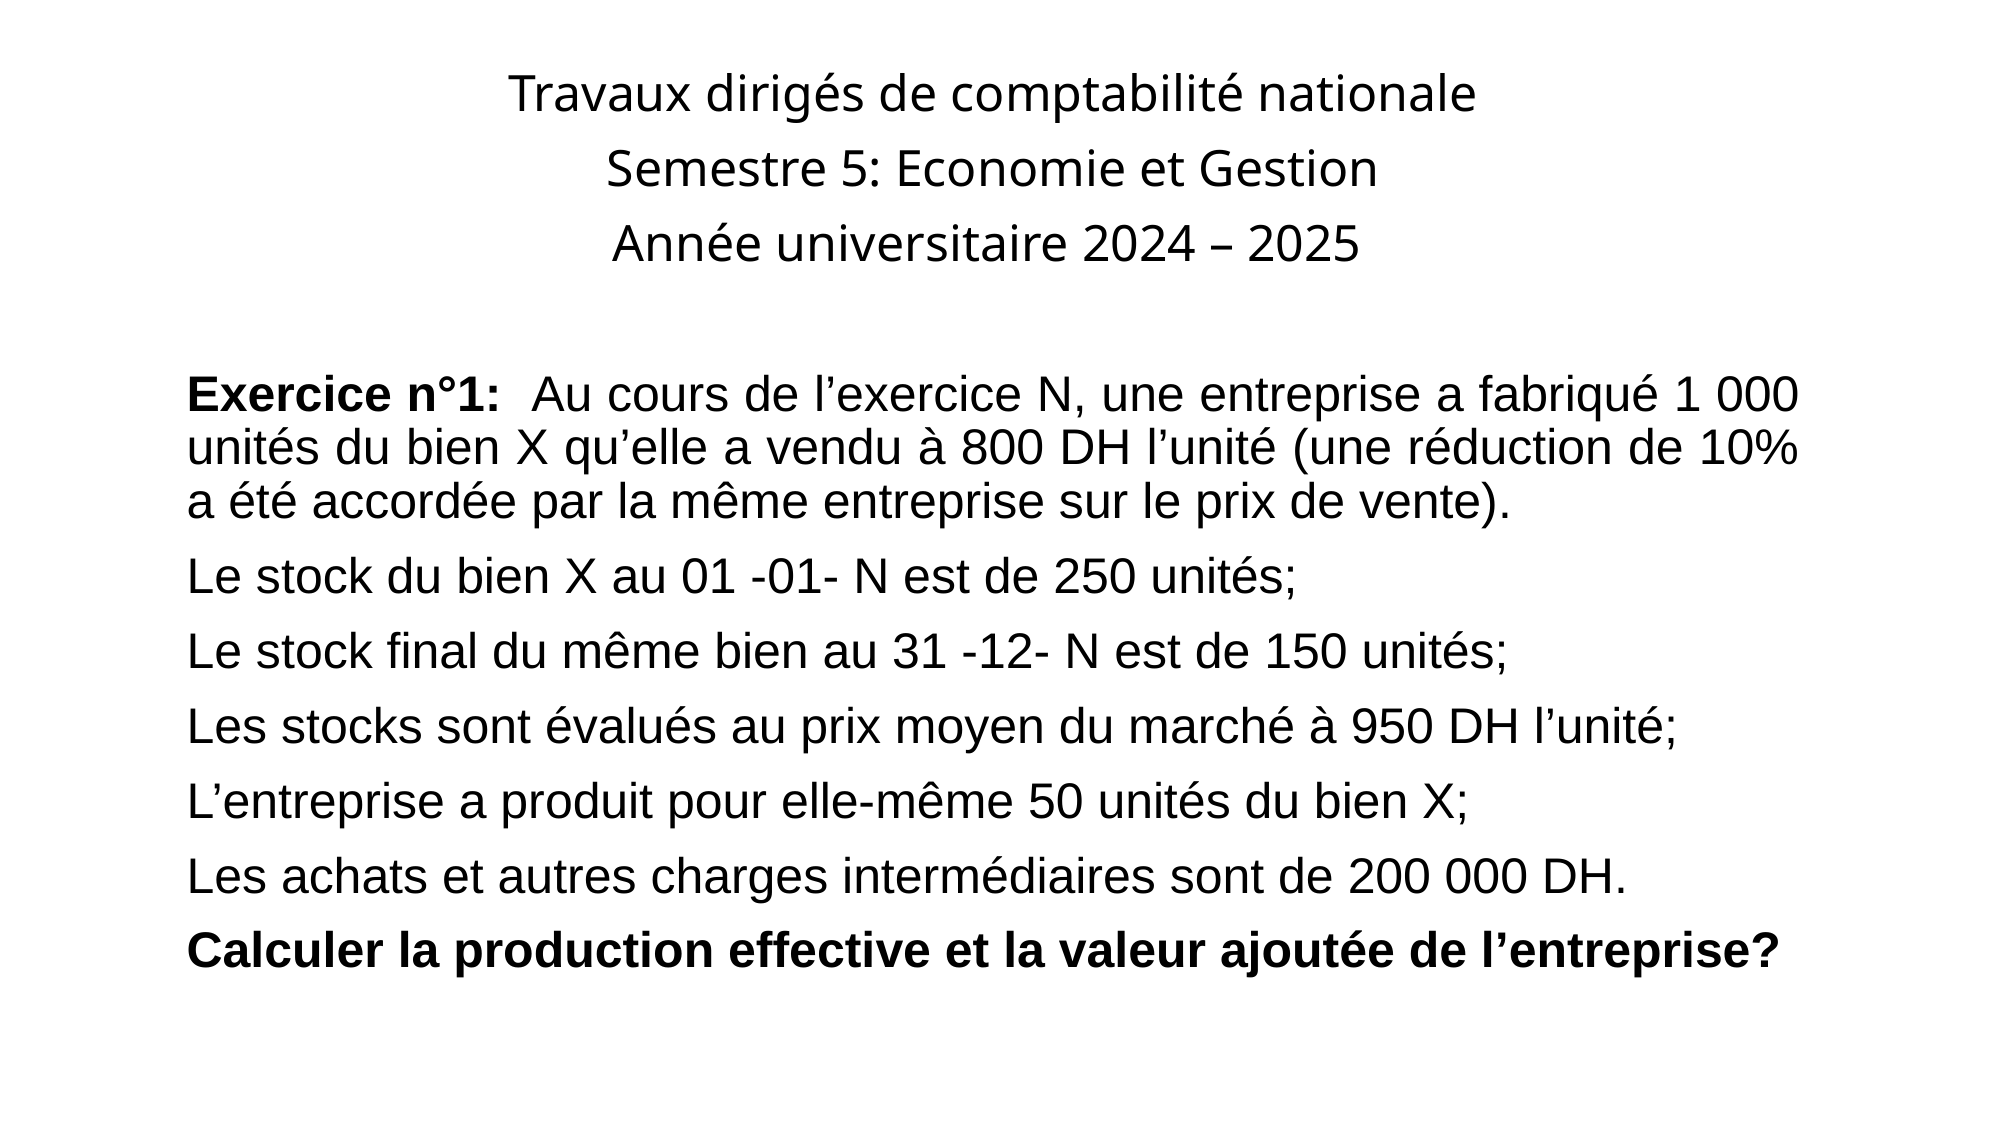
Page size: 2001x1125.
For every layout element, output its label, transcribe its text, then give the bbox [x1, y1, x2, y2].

subtitle Travaux dirigés de comptabilité nationale Semestre 5: Economie et Gestion Année universitaire 2024 – 2025 Exercice n°1: Au cours de l’exercice N, une entreprise a fabriqué 1 000 unités du bien X qu’elle a vendu à 800 DH l’unité (une réduction de 10% a été accordée par la même entreprise sur le prix de vente). Le stock du bien X au 01 -01- N est de 250 unités; Le stock final du même bien au 31 -12- N est de 150 unités; Les stocks sont évalués au prix moyen du marché à 950 DH l’unité; L’entreprise a produit pour elle-même 50 unités du bien X; Les achats et autres charges intermédiaires sont de 200 000 DH. Calculer la production effective et la valeur ajoutée de l’entreprise? [171, 61, 1816, 1039]
